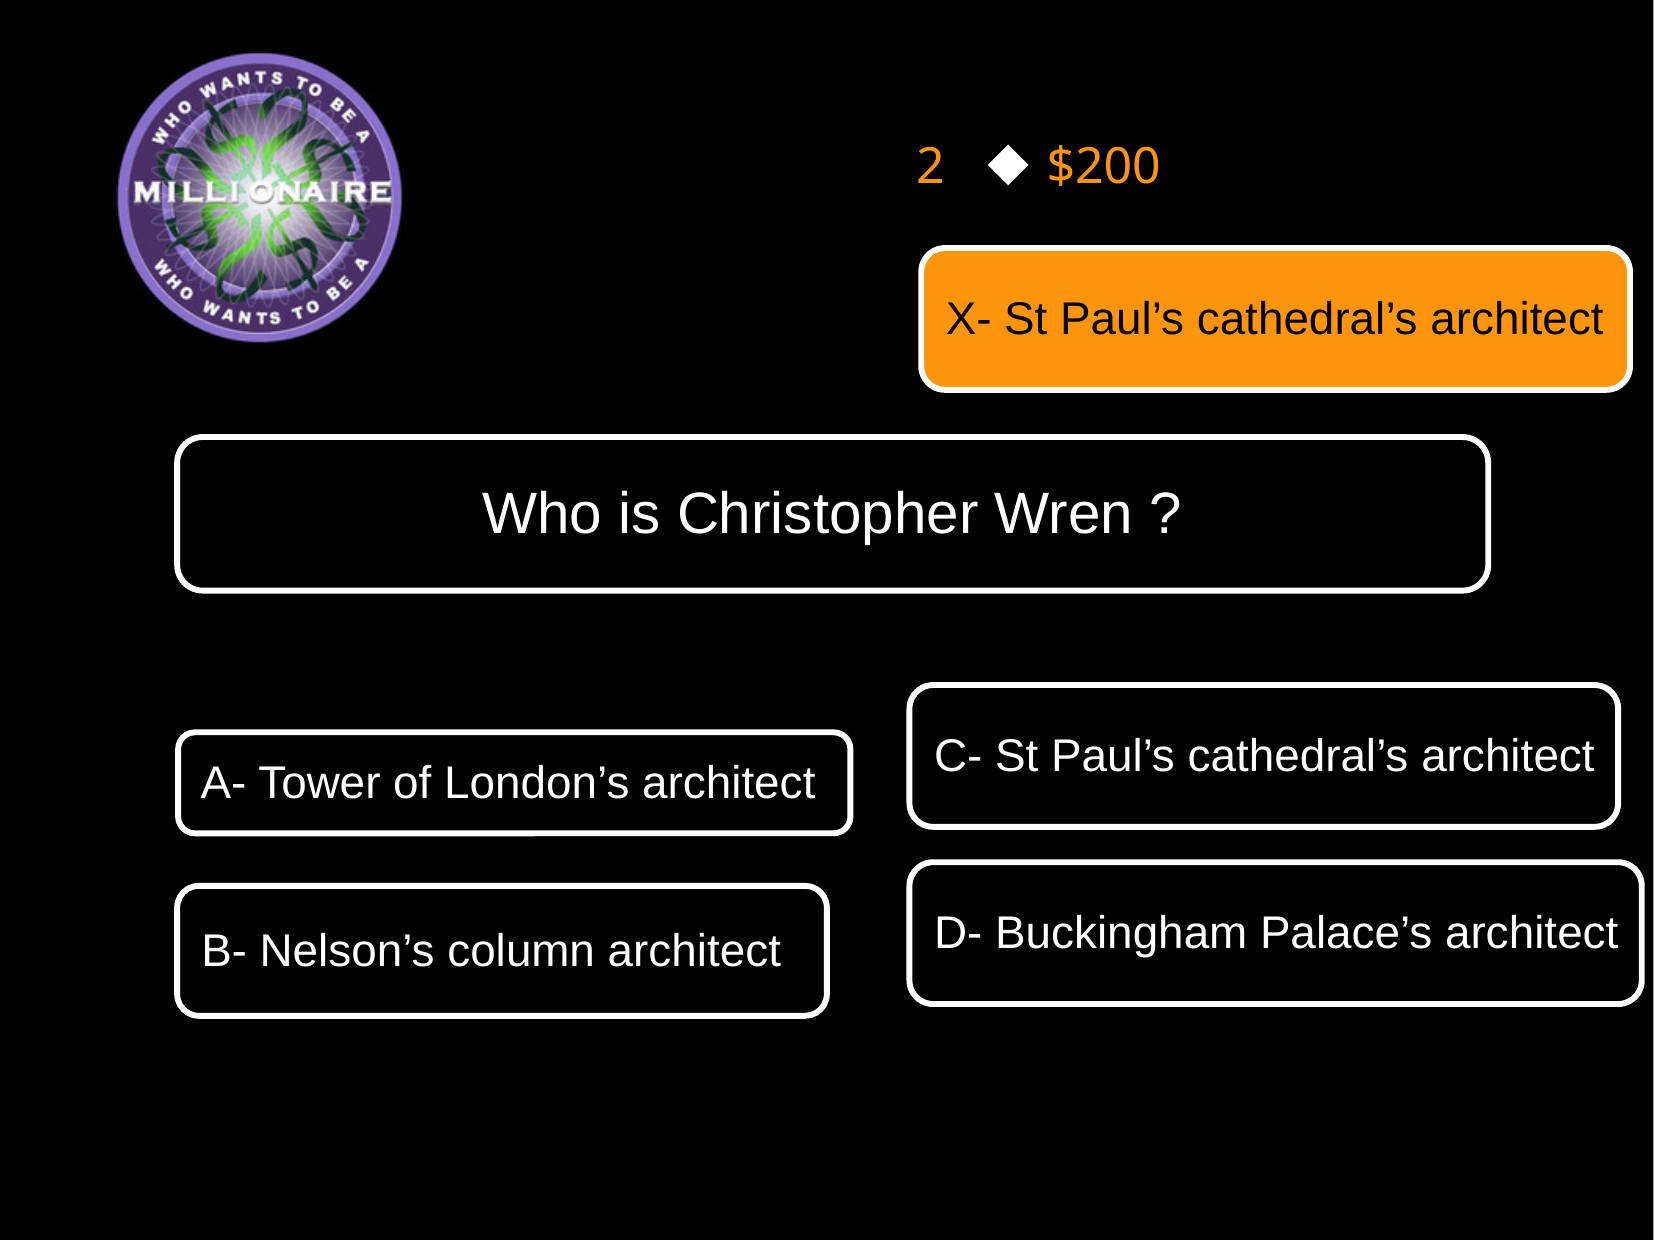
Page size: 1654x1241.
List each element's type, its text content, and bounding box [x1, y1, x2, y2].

picture [59, 41, 477, 355]
text_box A- Tower of London’s architect [178, 732, 851, 834]
text_box X- St Paul’s cathedral’s architect [921, 248, 1630, 390]
text_box Who is Christopher Wren ? [177, 437, 1489, 591]
text_box C- St Paul’s cathedral’s architect [909, 685, 1619, 827]
text_box D- Buckingham Palace’s architect [909, 862, 1642, 1004]
text_box 2  $200 [774, 129, 1458, 237]
text_box B- Nelson’s column architect [177, 885, 827, 1016]
